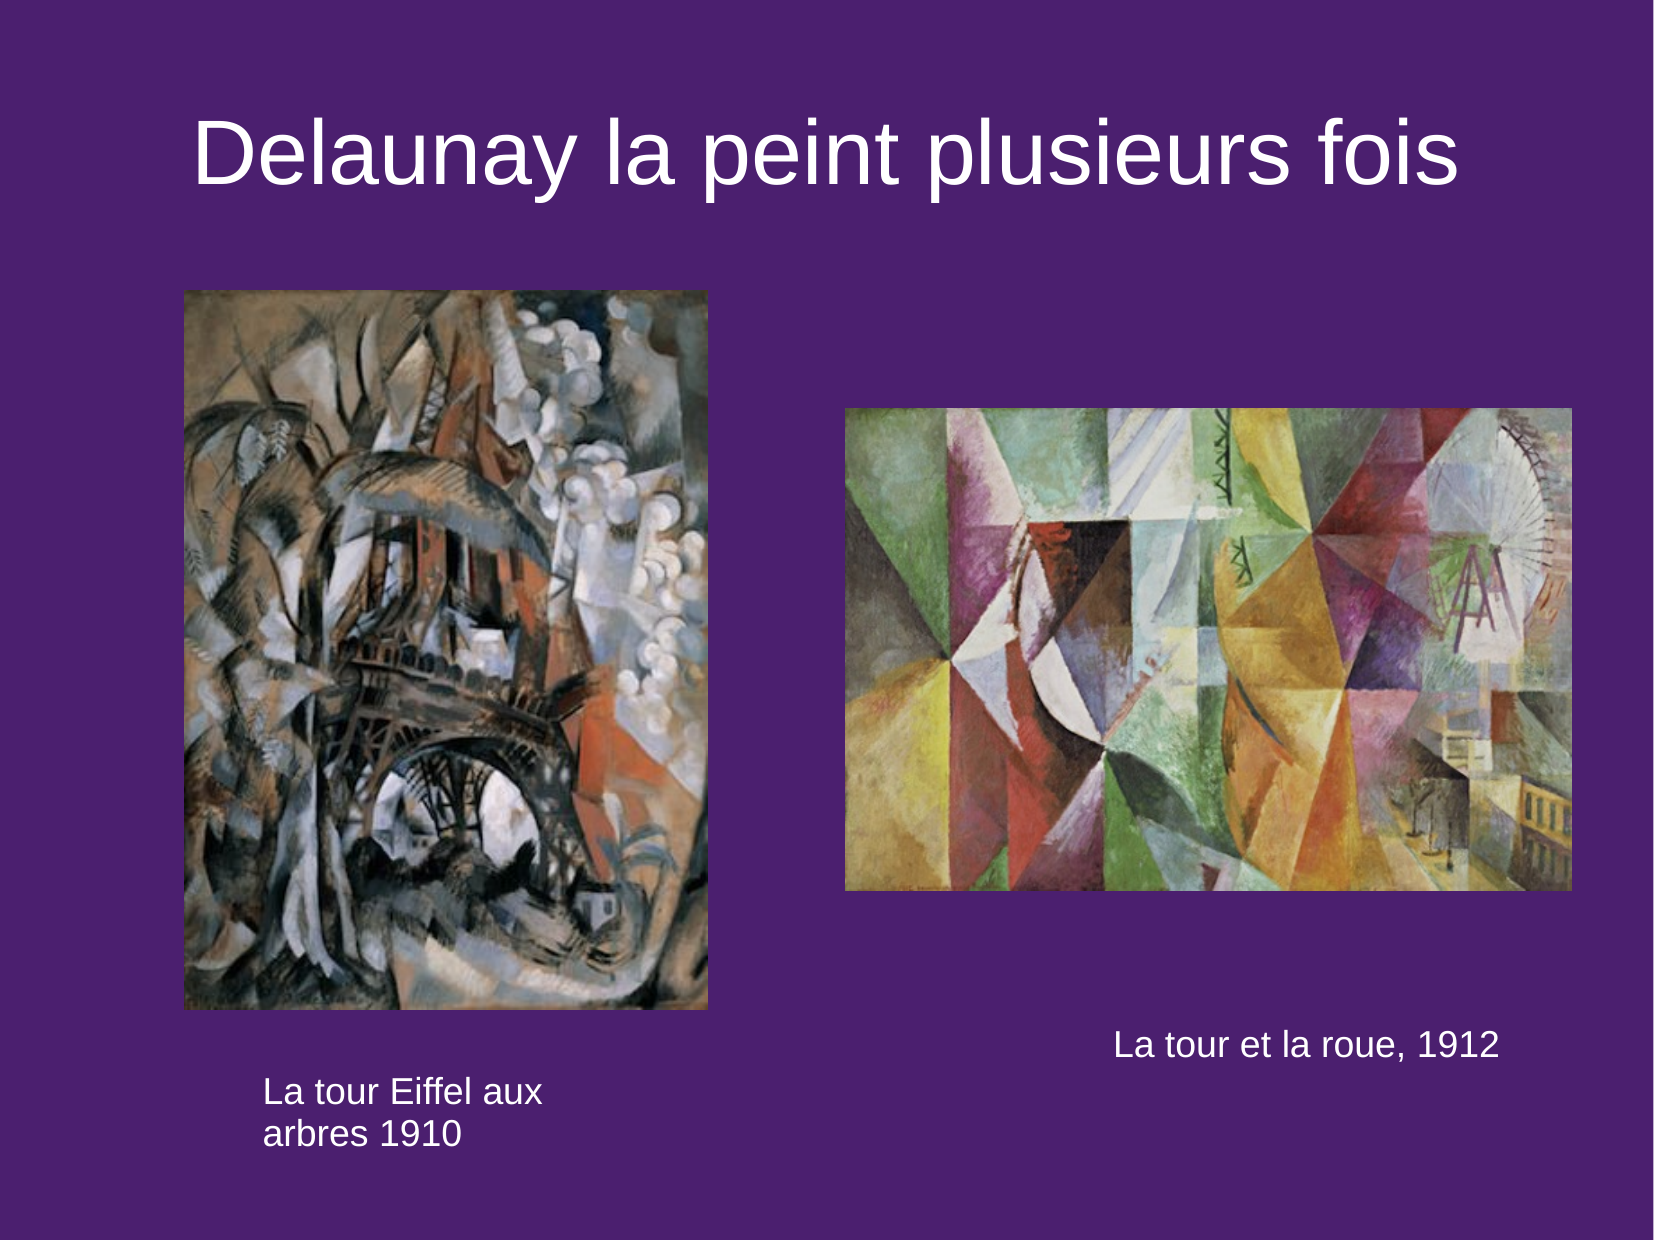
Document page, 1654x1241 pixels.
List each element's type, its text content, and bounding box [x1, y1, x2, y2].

picture [184, 290, 708, 1010]
picture [845, 408, 1572, 891]
title Delaunay la peint plusieurs fois [82, 49, 1571, 257]
text_box La tour et la roue, 1912 [1098, 1015, 1583, 1073]
text_box La tour Eiffel aux arbres 1910 [248, 1062, 615, 1162]
